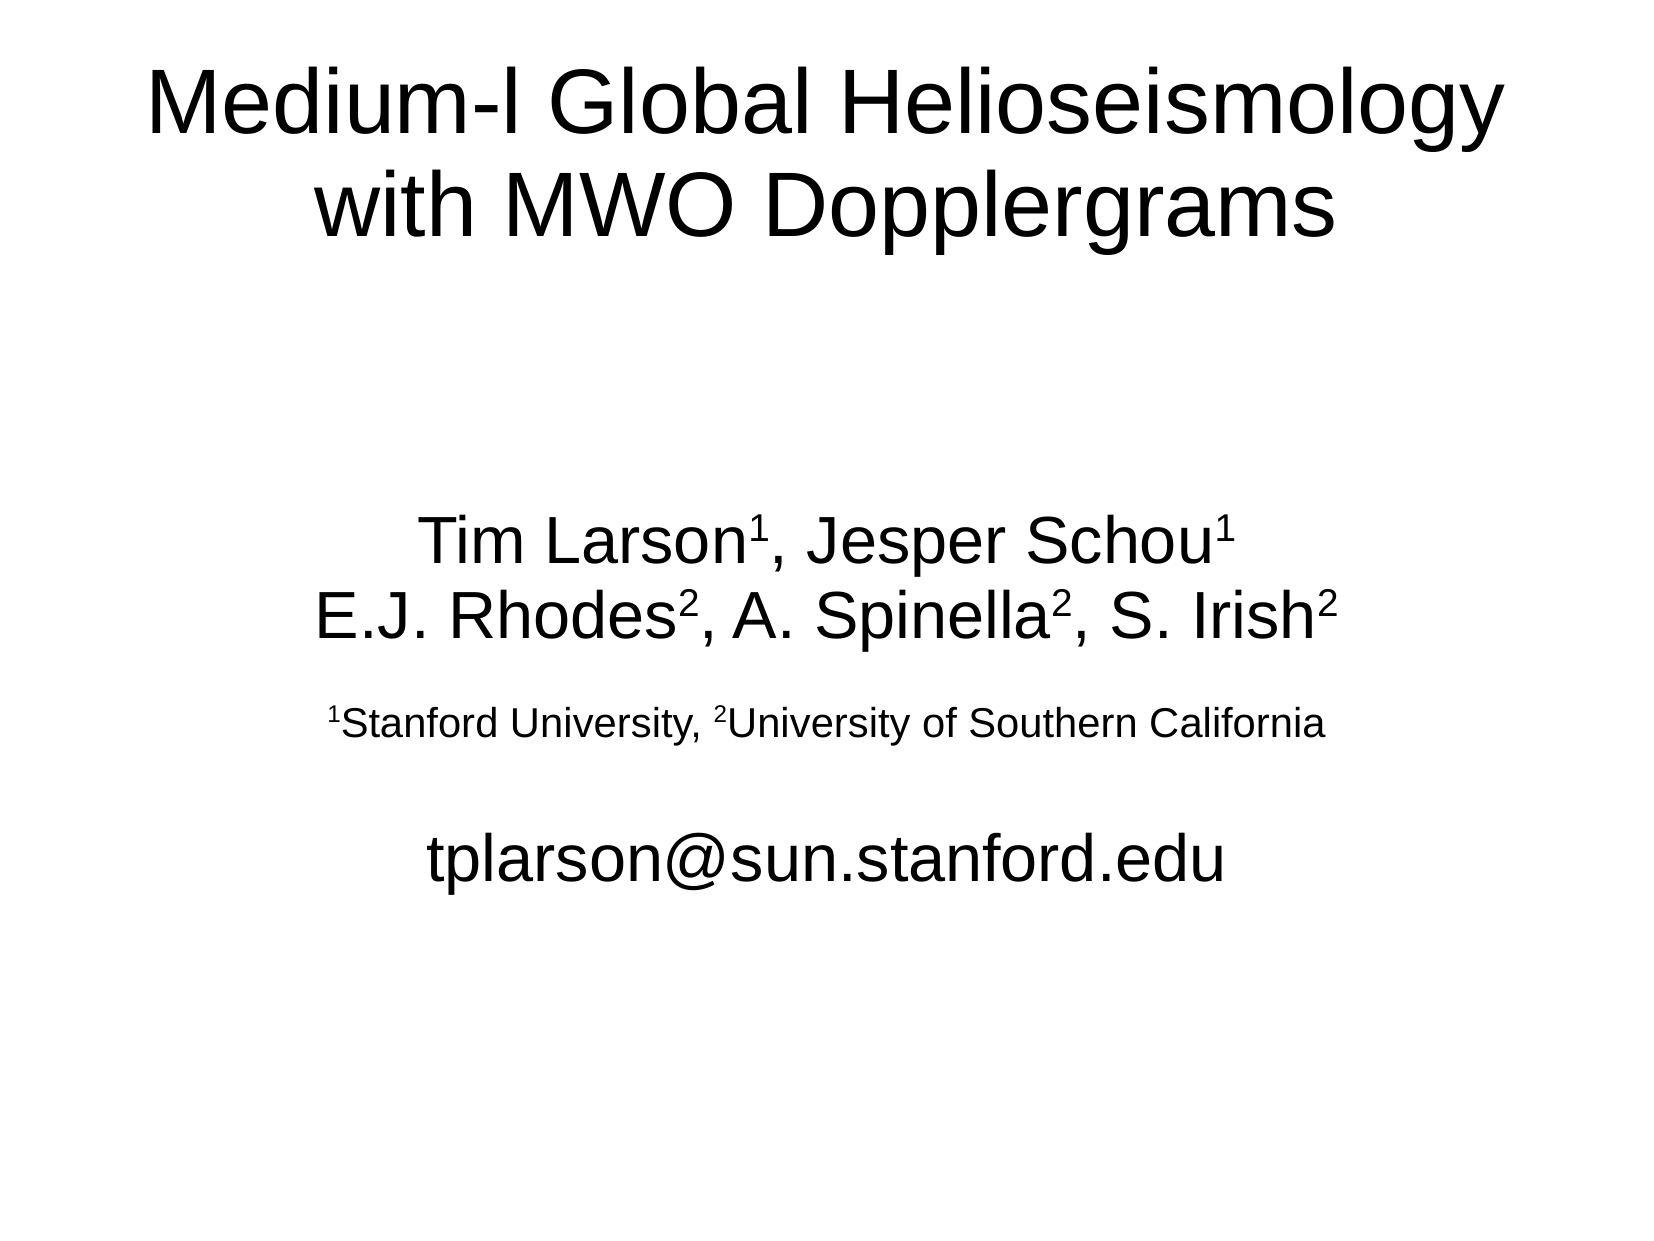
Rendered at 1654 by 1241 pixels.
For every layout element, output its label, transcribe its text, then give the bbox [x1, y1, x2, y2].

subtitle Tim Larson1, Jesper Schou1 E.J. Rhodes2, A. Spinella2, S. Irish2 1Stanford University, 2University of Southern California tplarson@sun.stanford.edu [82, 297, 1571, 1102]
title Medium-l Global Helioseismology with MWO Dopplergrams [82, 50, 1571, 256]
